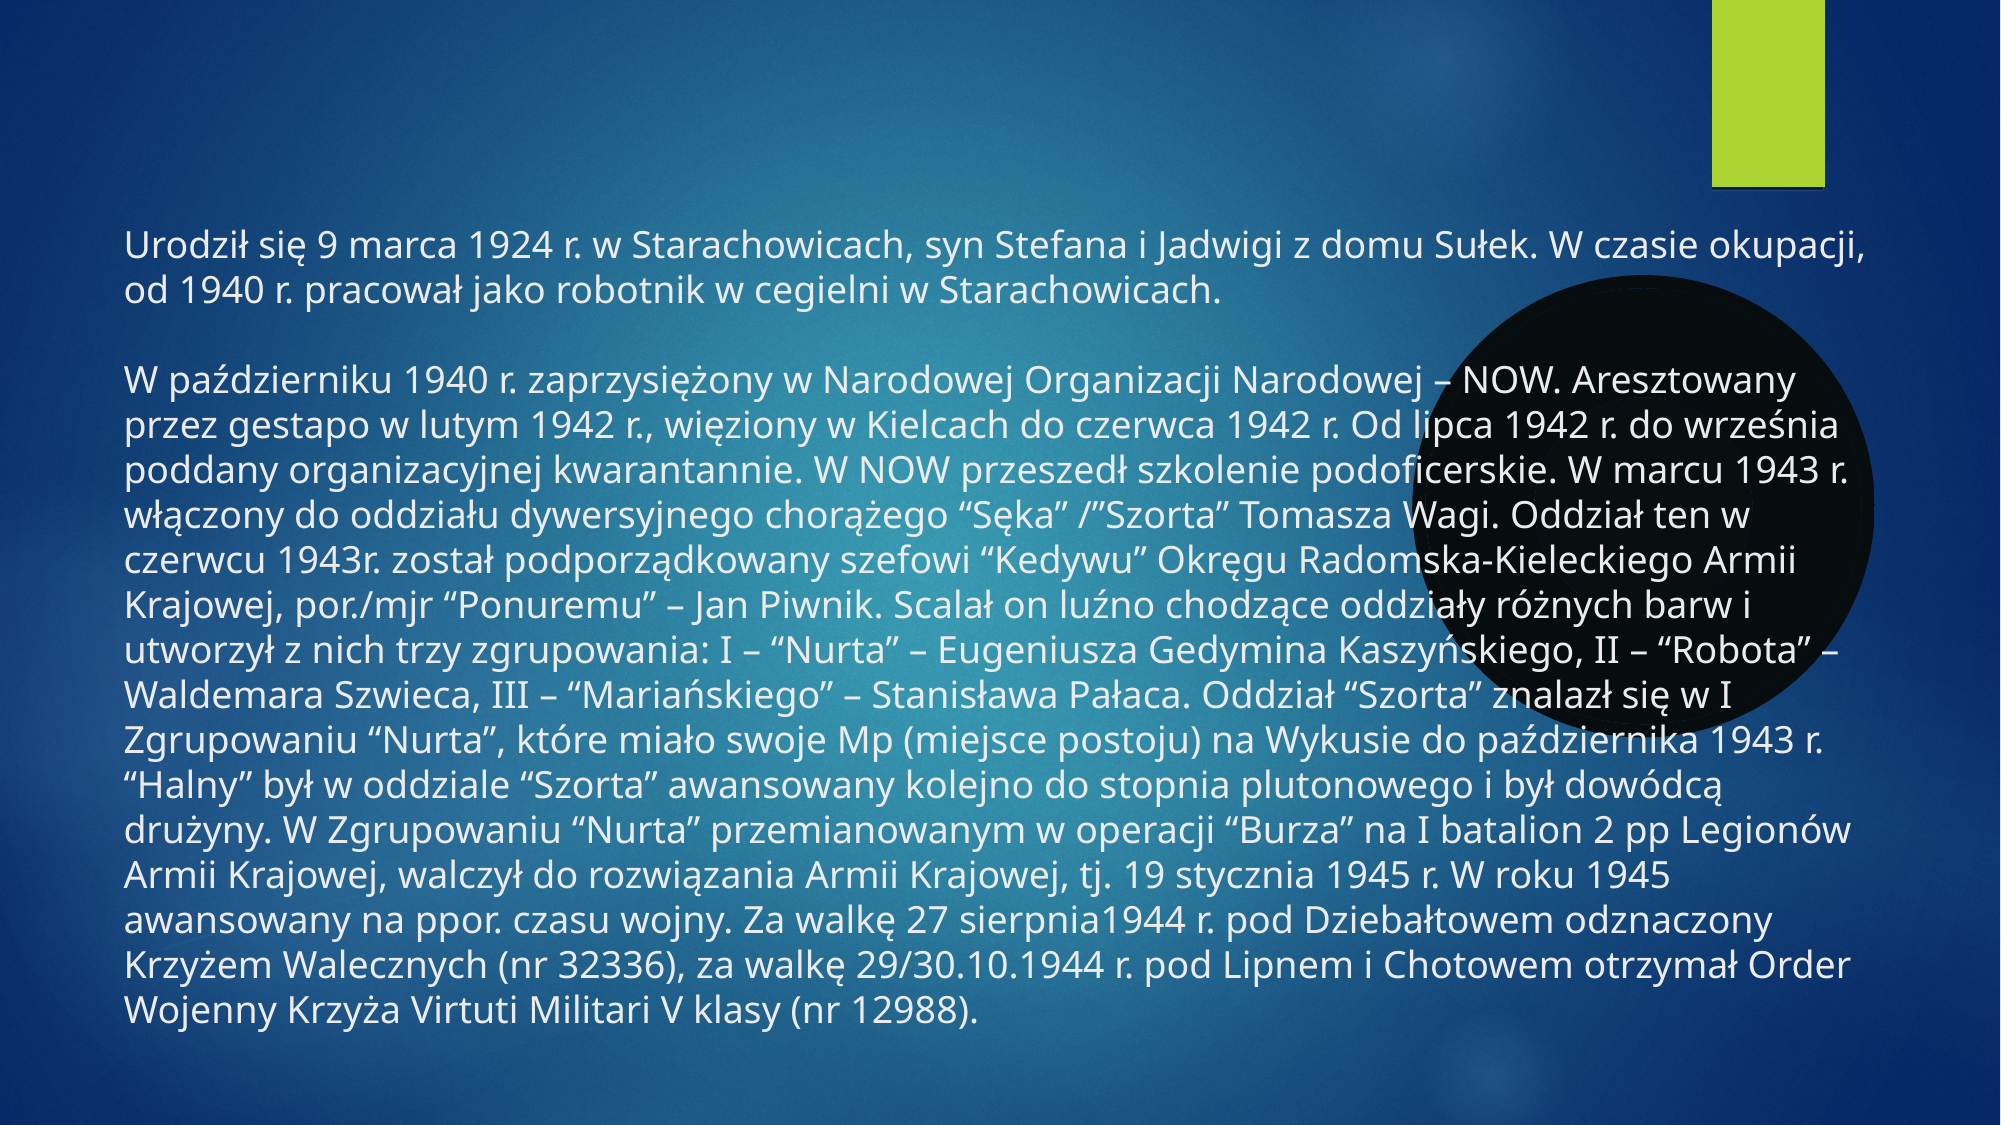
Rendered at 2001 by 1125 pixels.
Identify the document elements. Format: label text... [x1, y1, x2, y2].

title Urodził się 9 marca 1924 r. w Starachowicach, syn Stefana i Jadwigi z domu Sułek. W czasie okupacji, od 1940 r. pracował jako robotnik w cegielni w Starachowicach. W październiku 1940 r. zaprzysiężony w Narodowej Organizacji Narodowej – NOW. Aresztowany przez gestapo w lutym 1942 r., więziony w Kielcach do czerwca 1942 r. Od lipca 1942 r. do września poddany organizacyjnej kwarantannie. W NOW przeszedł szkolenie podoficerskie. W marcu 1943 r. włączony do oddziału dywersyjnego chorążego “Sęka” /”Szorta” Tomasza Wagi. Oddział ten w czerwcu 1943r. został podporządkowany szefowi “Kedywu” Okręgu Radomska-Kieleckiego Armii Krajowej, por./mjr “Ponuremu” – Jan Piwnik. Scalał on luźno chodzące oddziały różnych barw i utworzył z nich trzy zgrupowania: I – “Nurta” – Eugeniusza Gedymina Kaszyńskiego, II – “Robota” – Waldemara Szwieca, III – “Mariańskiego” – Stanisława Pałaca. Oddział “Szorta” znalazł się w I Zgrupowaniu “Nurta”, które miało swoje Mp (miejsce postoju) na Wykusie do października 1943 r. “Halny” był w oddziale “Szorta” awansowany kolejno do stopnia plutonowego i był dowódcą drużyny. W Zgrupowaniu “Nurta” przemianowanym w operacji “Burza” na I batalion 2 pp Legionów Armii Krajowej, walczył do rozwiązania Armii Krajowej, tj. 19 stycznia 1945 r. W roku 1945 awansowany na ppor. czasu wojny. Za walkę 27 sierpnia1944 r. pod Dziebałtowem odznaczony Krzyżem Walecznych (nr 32336), za walkę 29/30.10.1944 r. pod Lipnem i Chotowem otrzymał Order Wojenny Krzyża Virtuti Militari V klasy (nr 12988). [108, 200, 1892, 1039]
